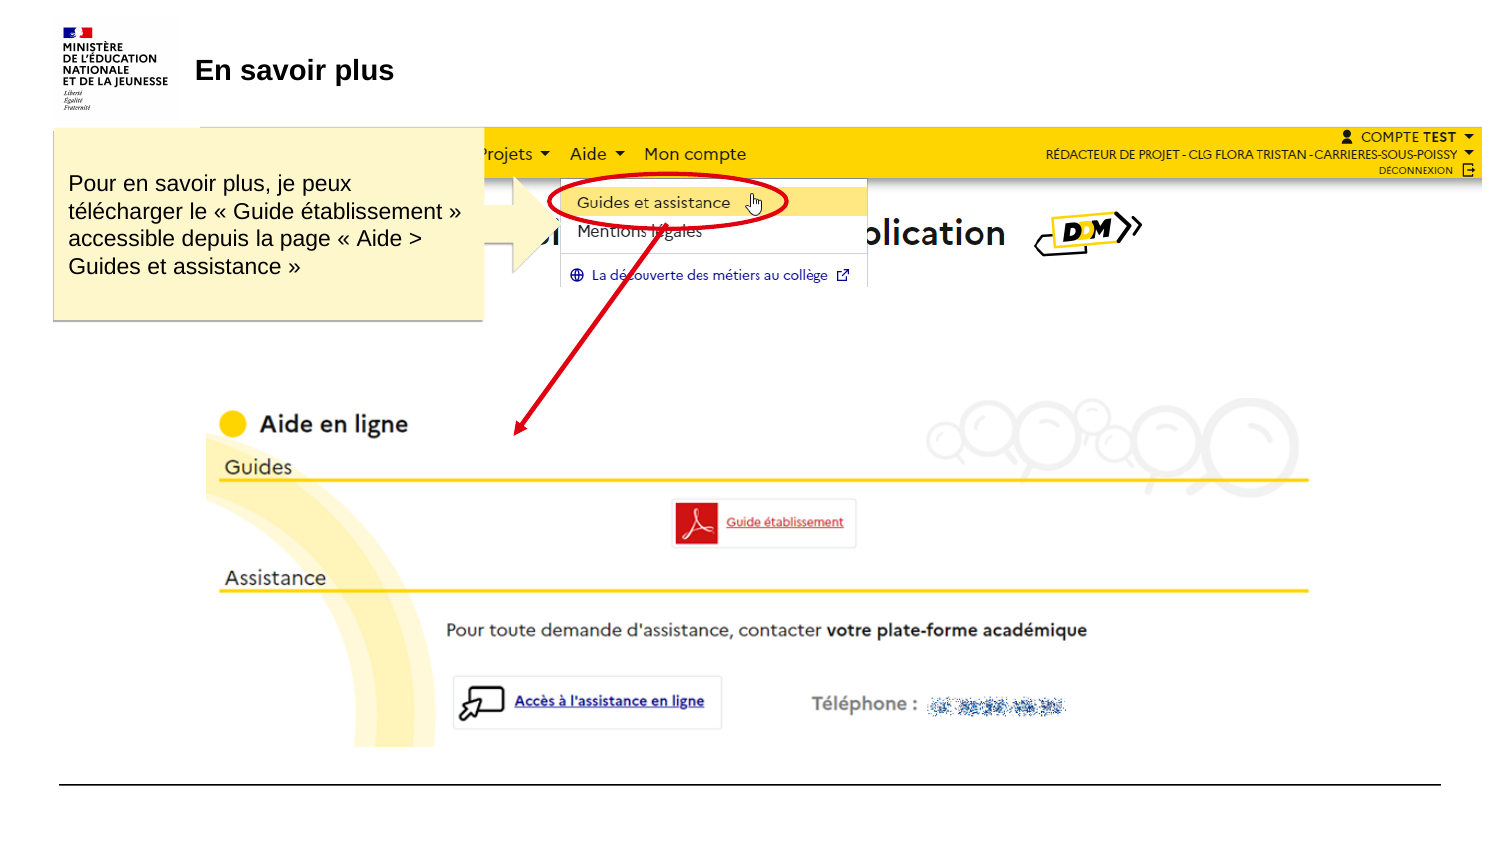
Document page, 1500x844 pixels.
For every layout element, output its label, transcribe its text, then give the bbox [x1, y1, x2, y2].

picture [552, 176, 784, 226]
title En savoir plus [194, 55, 1199, 127]
picture [485, 126, 1482, 287]
text_box Pour en savoir plus, je peux télécharger le « Guide établissement » accessible depuis la page « Aide > Guides et assistance » [53, 127, 562, 321]
picture [53, 17, 178, 120]
picture [206, 398, 1323, 747]
